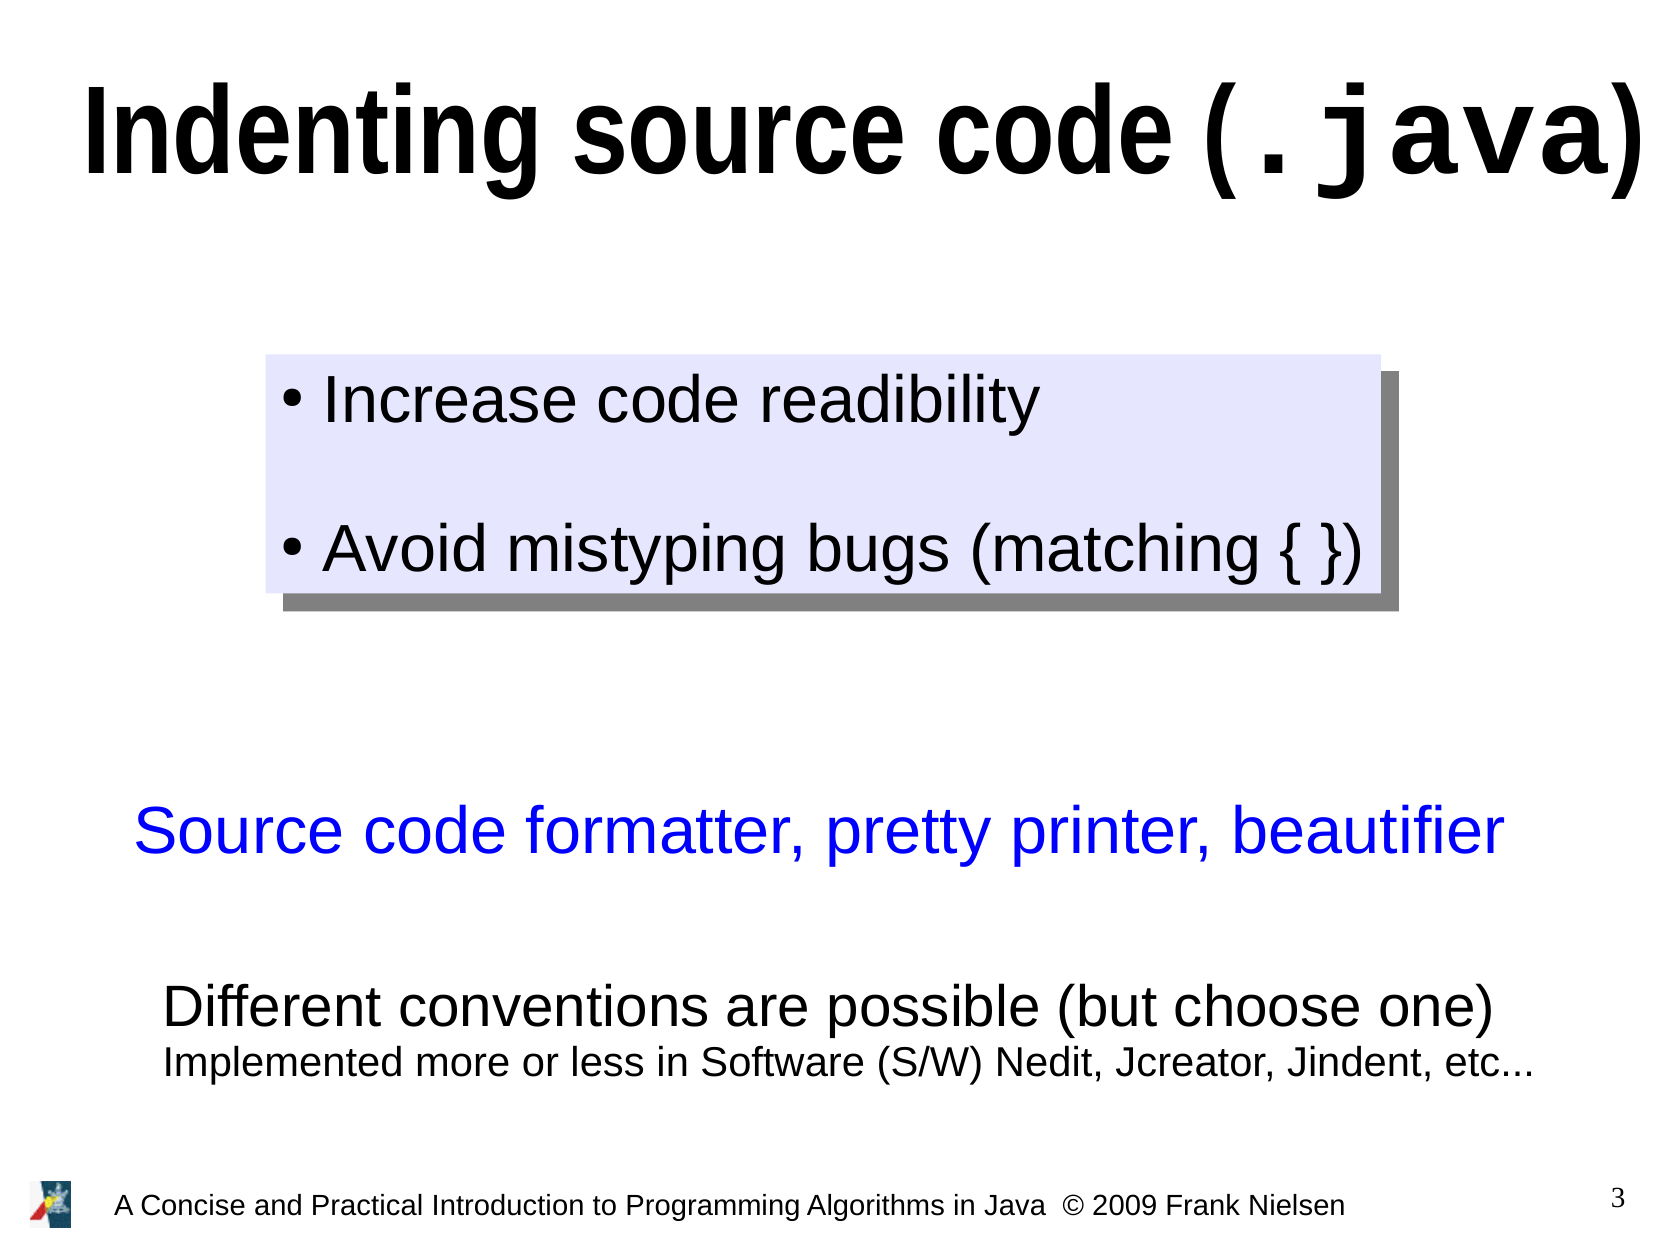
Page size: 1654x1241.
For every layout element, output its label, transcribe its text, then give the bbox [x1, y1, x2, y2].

text_box Source code formatter, pretty printer, beautifier [118, 785, 1523, 876]
text_box Indenting source code (.java) [67, 49, 1654, 219]
text_box Different conventions are possible (but choose one) Implemented more or less in Software (S/W) Nedit, Jcreator, Jindent, etc... [147, 966, 1551, 1093]
picture [29, 1181, 71, 1228]
text_box Increase code readibility Avoid mistyping bugs (matching { }) [265, 354, 1378, 594]
